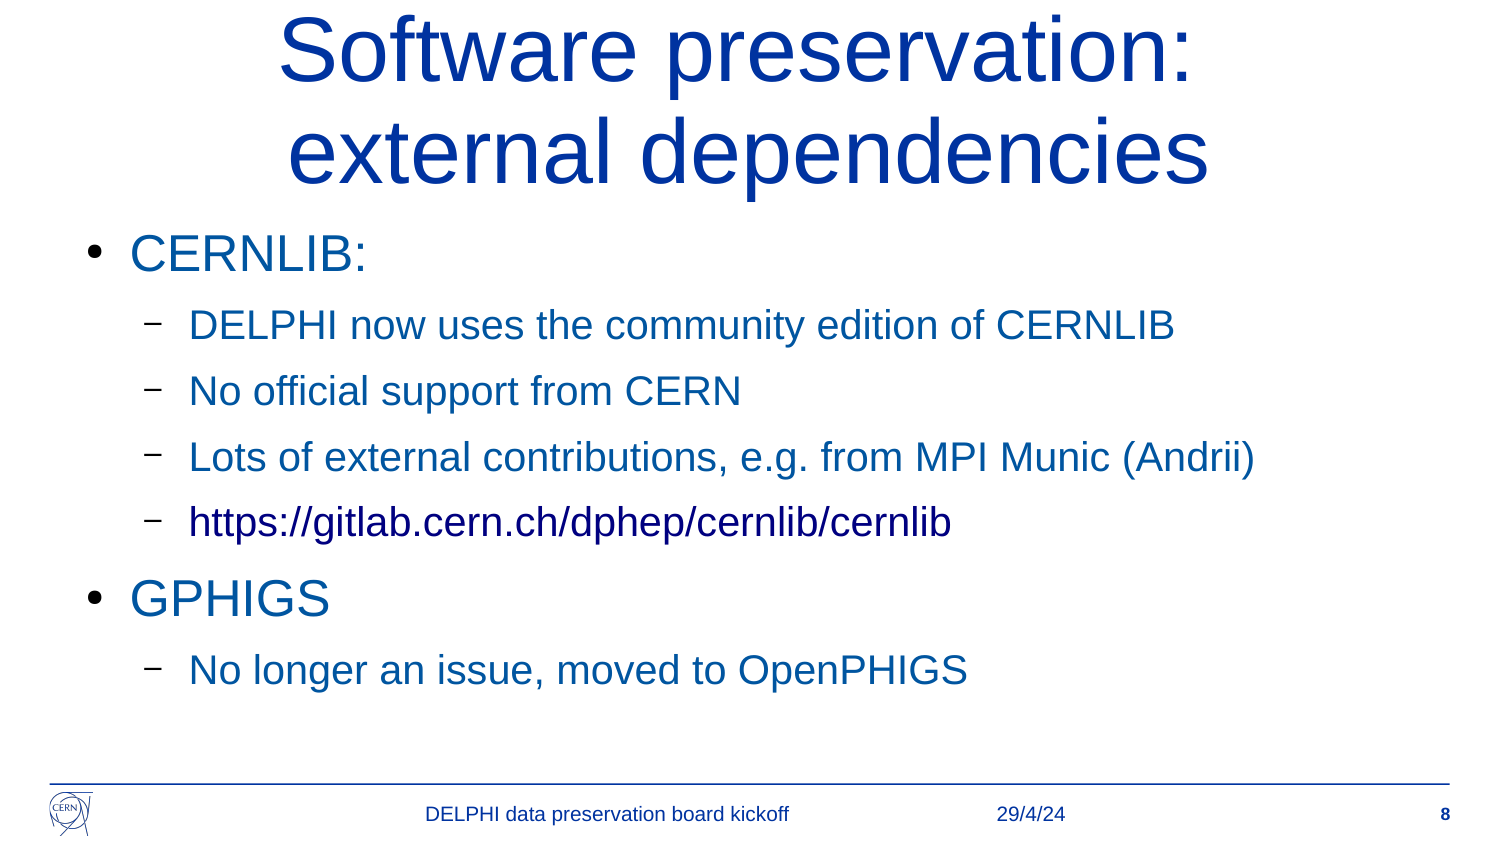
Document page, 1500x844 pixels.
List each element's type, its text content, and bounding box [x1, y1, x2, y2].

list CERNLIB: DELPHI now uses the community edition of CERNLIB No official support from CERN Lots of external contributions, e.g. from MPI Munic (Andrii) https://gitlab.cern.ch/dphep/cernlib/cernlib GPHIGS No longer an issue, moved to OpenPHIGS [70, 224, 1421, 780]
title Software preservation: external dependencies [75, 0, 1425, 204]
